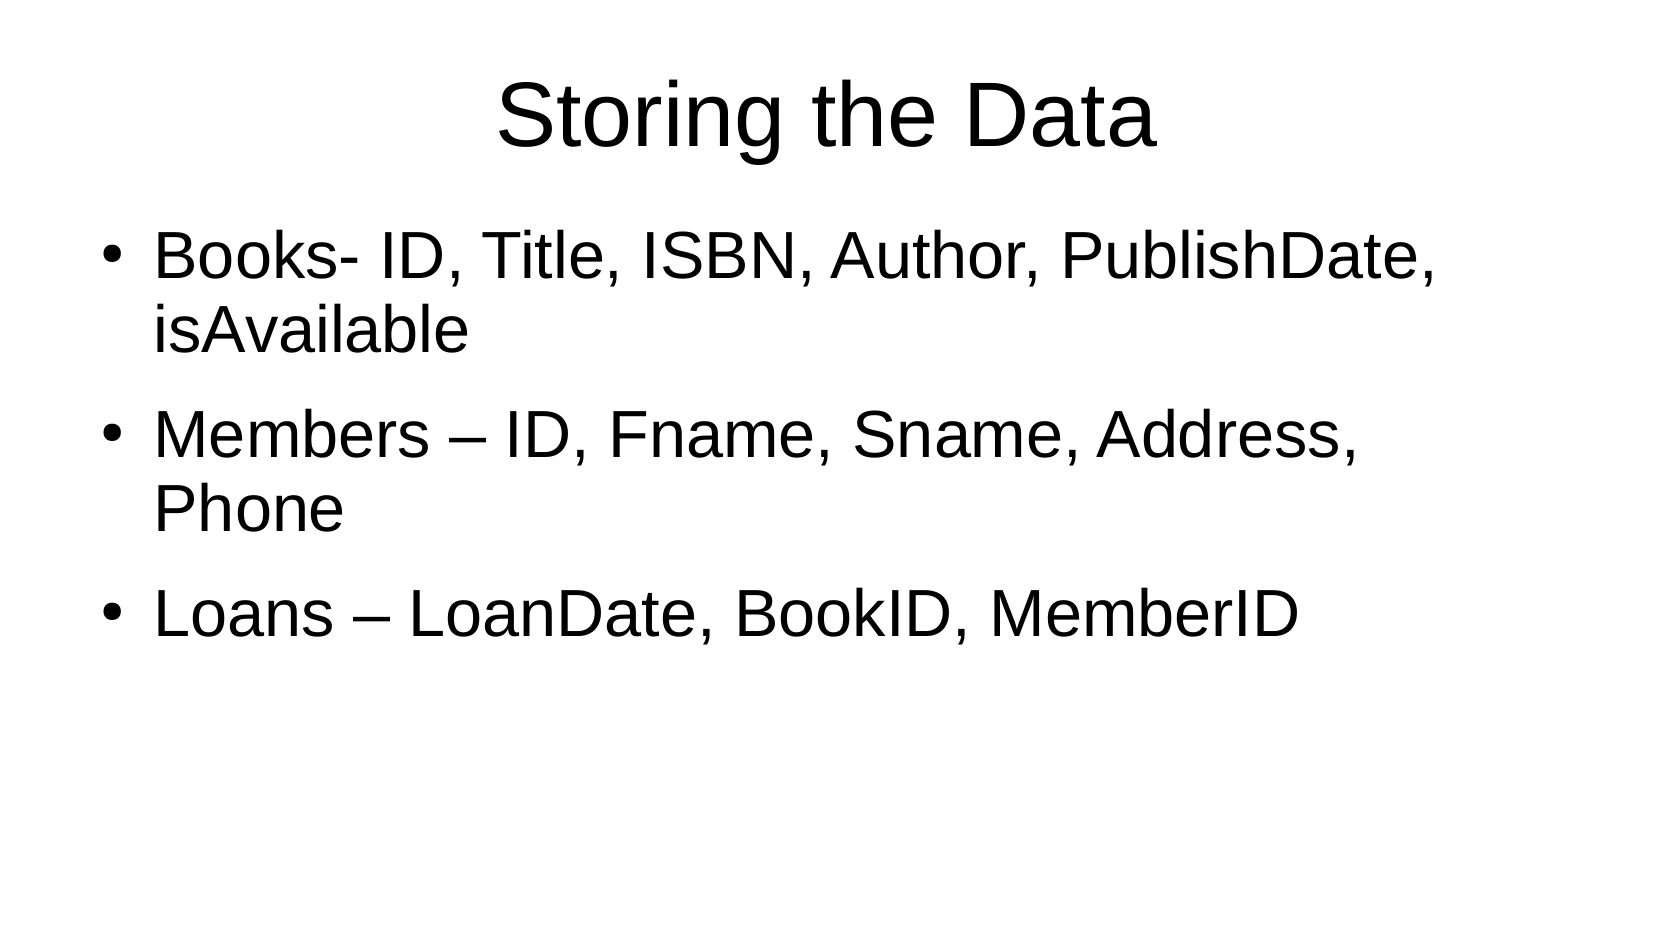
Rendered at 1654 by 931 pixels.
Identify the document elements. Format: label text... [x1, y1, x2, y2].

list Books- ID, Title, ISBN, Author, PublishDate, isAvailable Members – ID, Fname, Sname, Address, Phone Loans – LoanDate, BookID, MemberID [82, 217, 1571, 758]
title Storing the Data [82, 37, 1571, 193]
